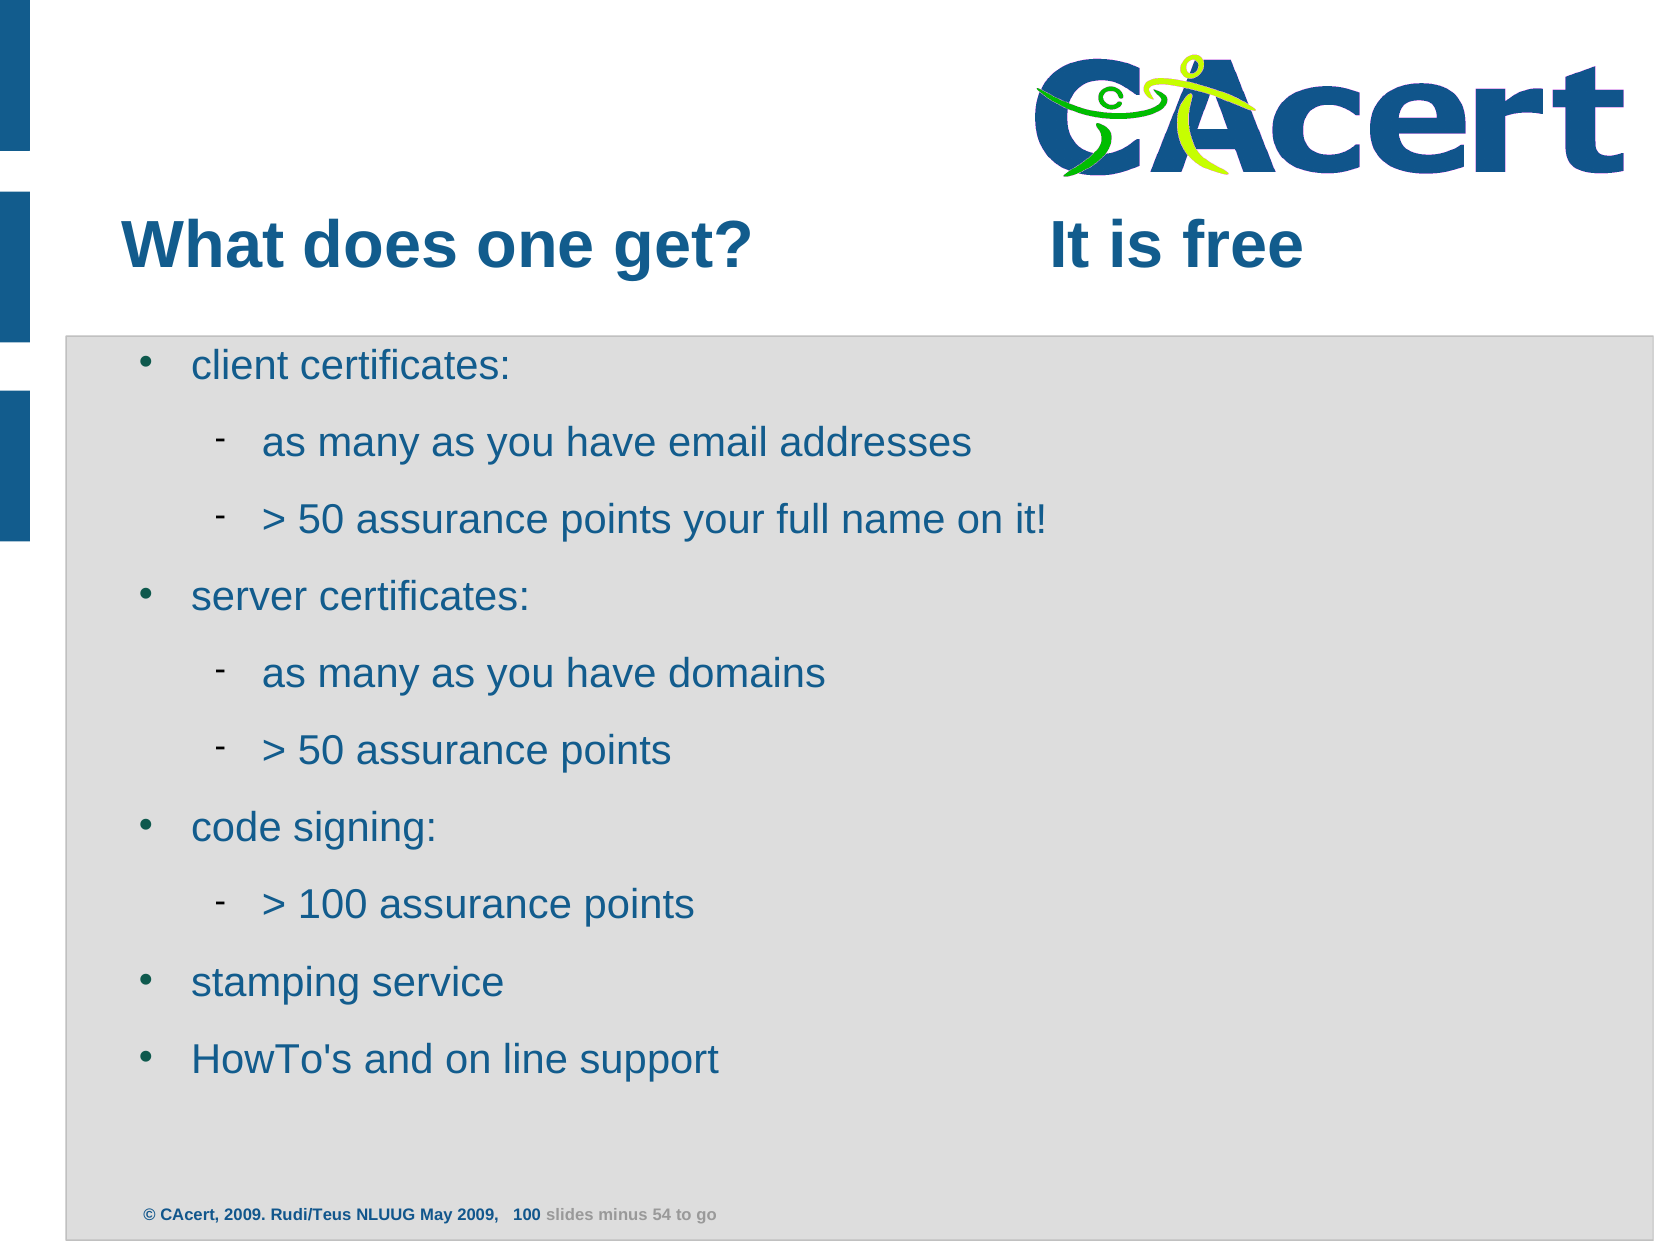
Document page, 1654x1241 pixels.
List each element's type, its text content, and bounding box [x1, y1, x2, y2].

list client certificates: as many as you have email addresses > 50 assurance points your full name on it! server certificates: as many as you have domains > 50 assurance points code signing: > 100 assurance points stamping service HowTo's and on line support [121, 344, 1595, 1238]
picture [1033, 53, 1625, 178]
title What does one get? It is free [121, 177, 1533, 316]
